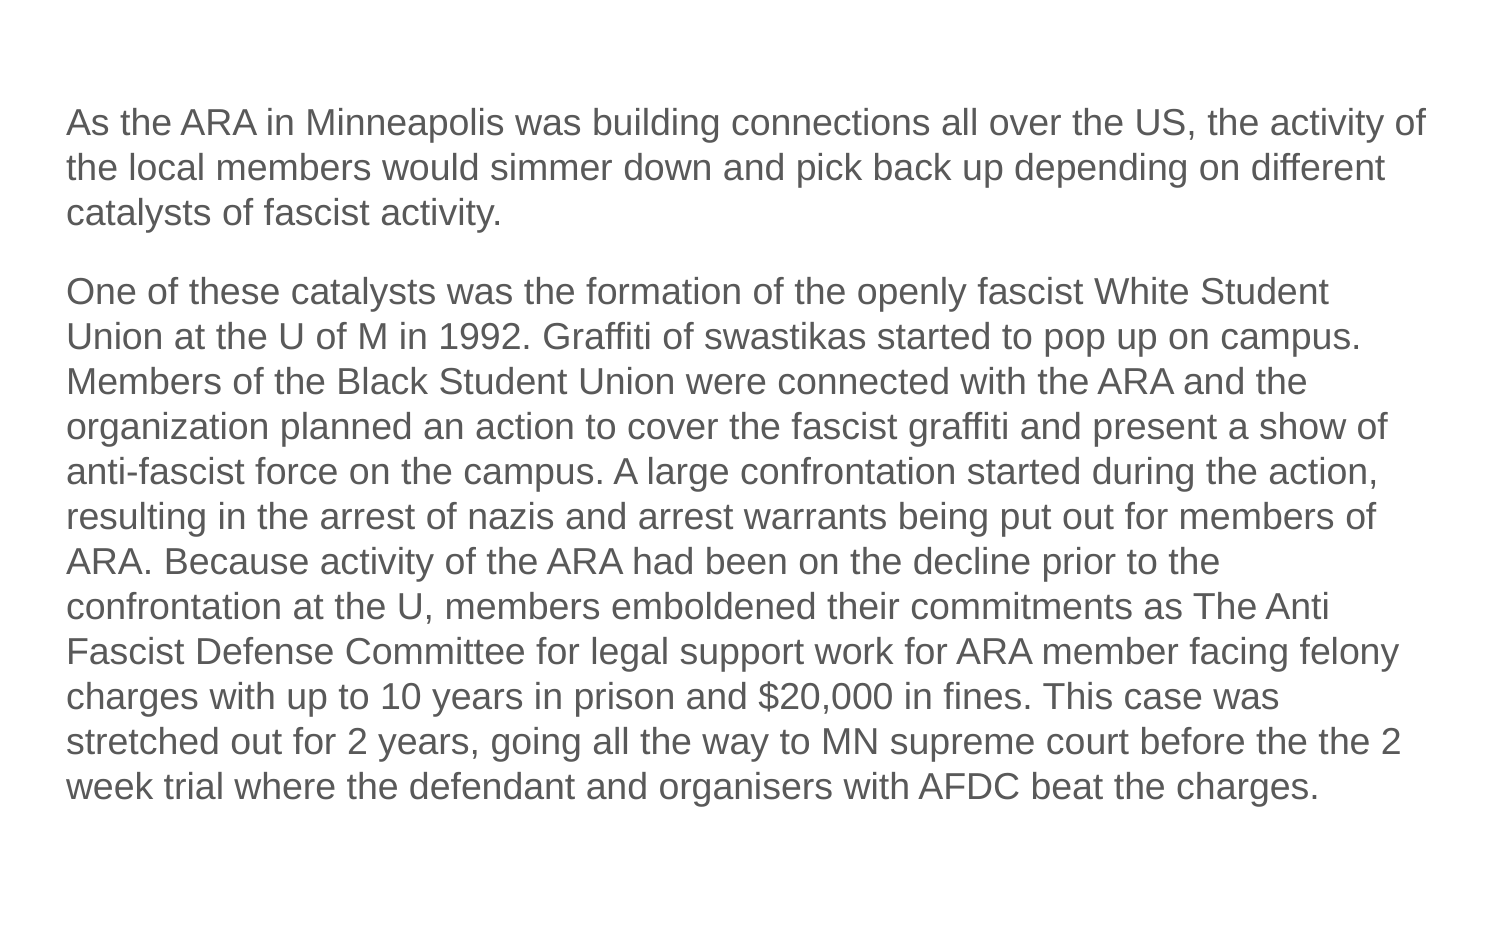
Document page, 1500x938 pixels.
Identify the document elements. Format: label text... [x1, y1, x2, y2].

list As the ARA in Minneapolis was building connections all over the US, the activity of the local members would simmer down and pick back up depending on different catalysts of fascist activity. One of these catalysts was the formation of the openly fascist White Student Union at the U of M in 1992. Graffiti of swastikas started to pop up on campus. Members of the Black Student Union were connected with the ARA and the organization planned an action to cover the fascist graffiti and present a show of anti-fascist force on the campus. A large confrontation started during the action, resulting in the arrest of nazis and arrest warrants being put out for members of ARA. Because activity of the ARA had been on the decline prior to the confrontation at the U, members emboldened their commitments as The Anti Fascist Defense Committee for legal support work for ARA member facing felony charges with up to 10 years in prison and $20,000 in fines. This case was stretched out for 2 years, going all the way to MN supreme court before the the 2 week trial where the defendant and organisers with AFDC beat the charges. [51, 83, 1449, 938]
